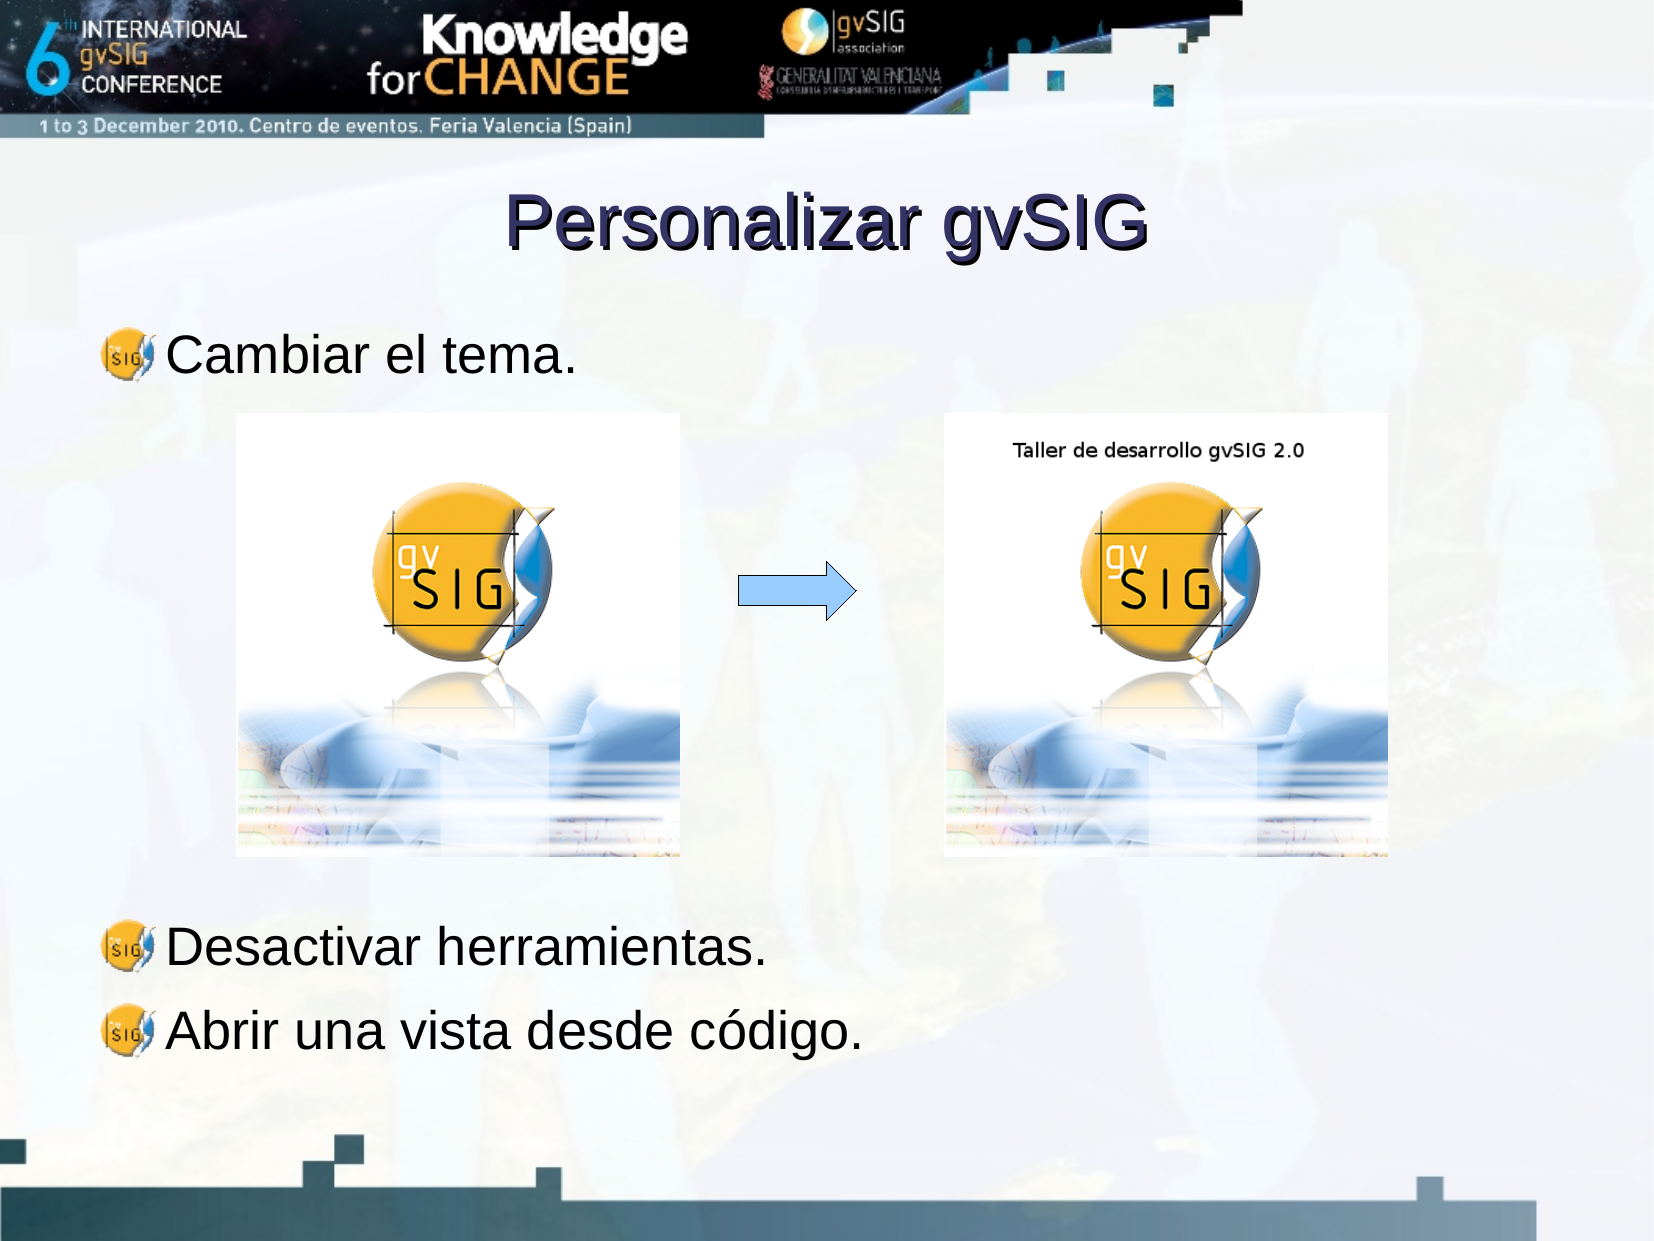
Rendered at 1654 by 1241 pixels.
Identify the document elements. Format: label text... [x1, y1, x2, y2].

text_box [738, 561, 857, 621]
picture [0, 0, 1654, 1241]
list Cambiar el tema. Desactivar herramientas. Abrir una vista desde código. [82, 324, 1571, 1080]
title Personalizar gvSIG [82, 107, 1571, 318]
